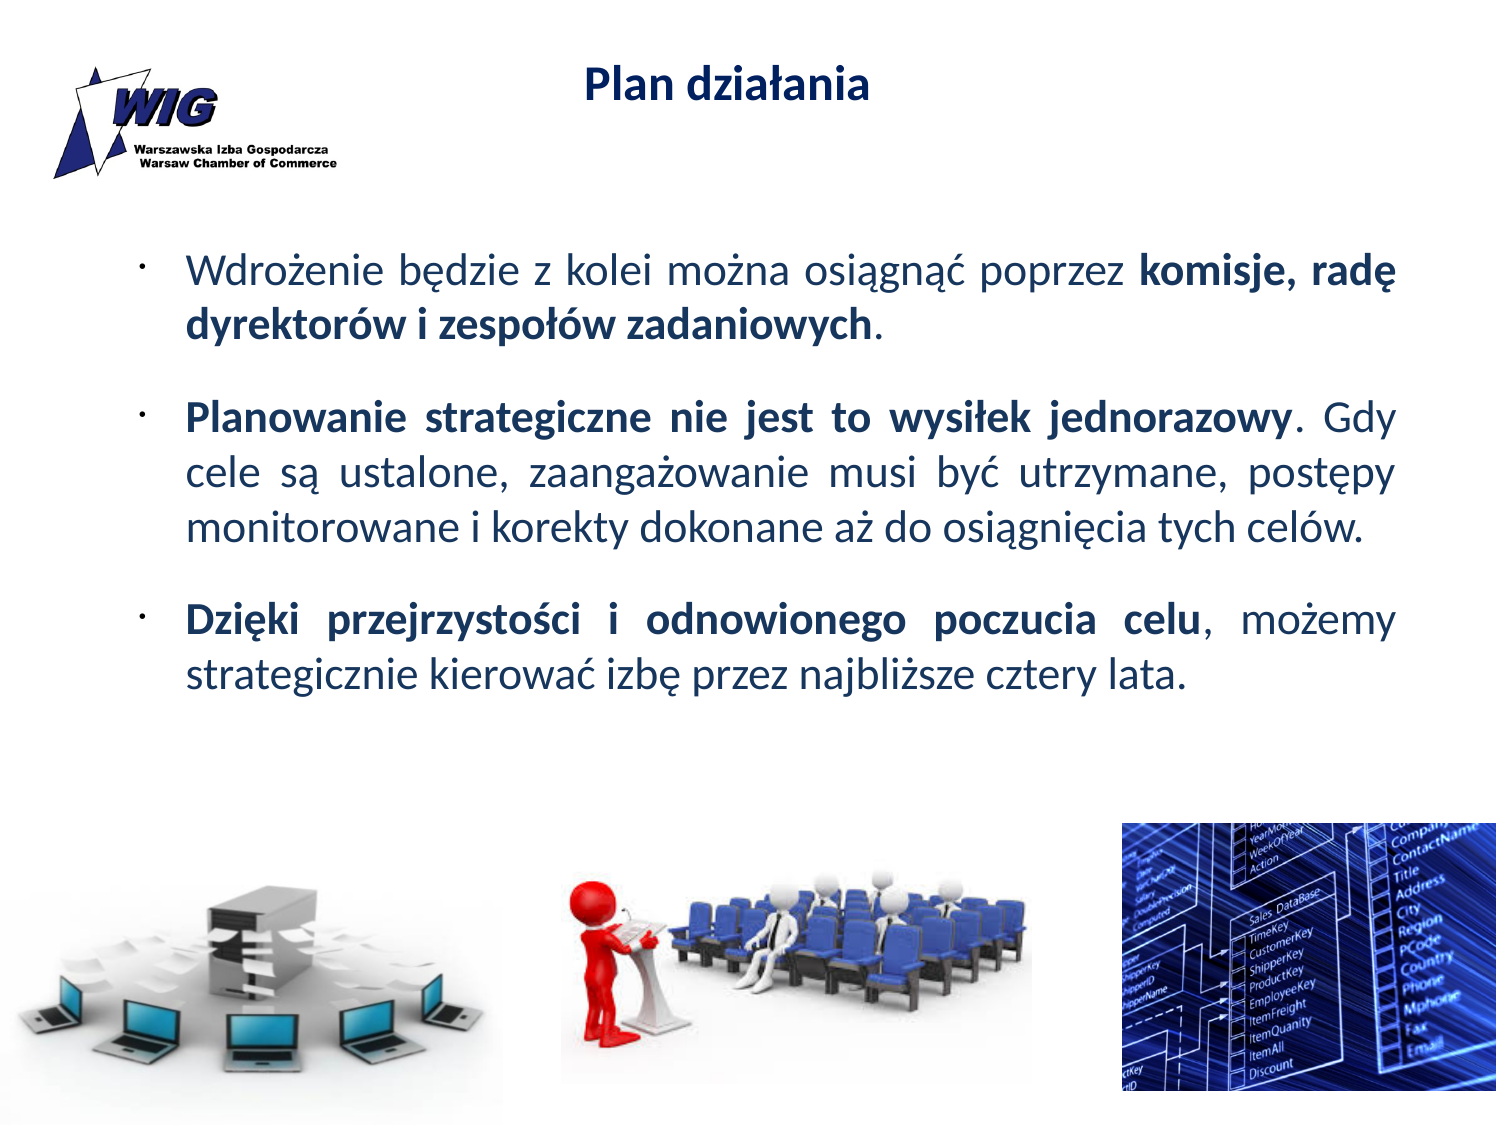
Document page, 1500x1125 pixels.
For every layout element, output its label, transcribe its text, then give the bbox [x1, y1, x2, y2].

picture [1122, 823, 1496, 1091]
title Plan działania [53, 42, 1404, 231]
picture [561, 822, 1032, 1084]
text_box Wdrożenie będzie z kolei można osiągnąć poprzez komisje, radę dyrektorów i zespołów zadaniowych. Planowanie strategiczne nie jest to wysiłek jednorazowy. Gdy cele są ustalone, zaangażowanie musi być utrzymane, postępy monitorowane i korekty dokonane aż do osiągnięcia tych celów. Dzięki przejrzystości i odnowionego poczucia celu, możemy strategicznie kierować izbę przez najbliższe cztery lata. [123, 231, 1412, 707]
picture [0, 857, 503, 1125]
